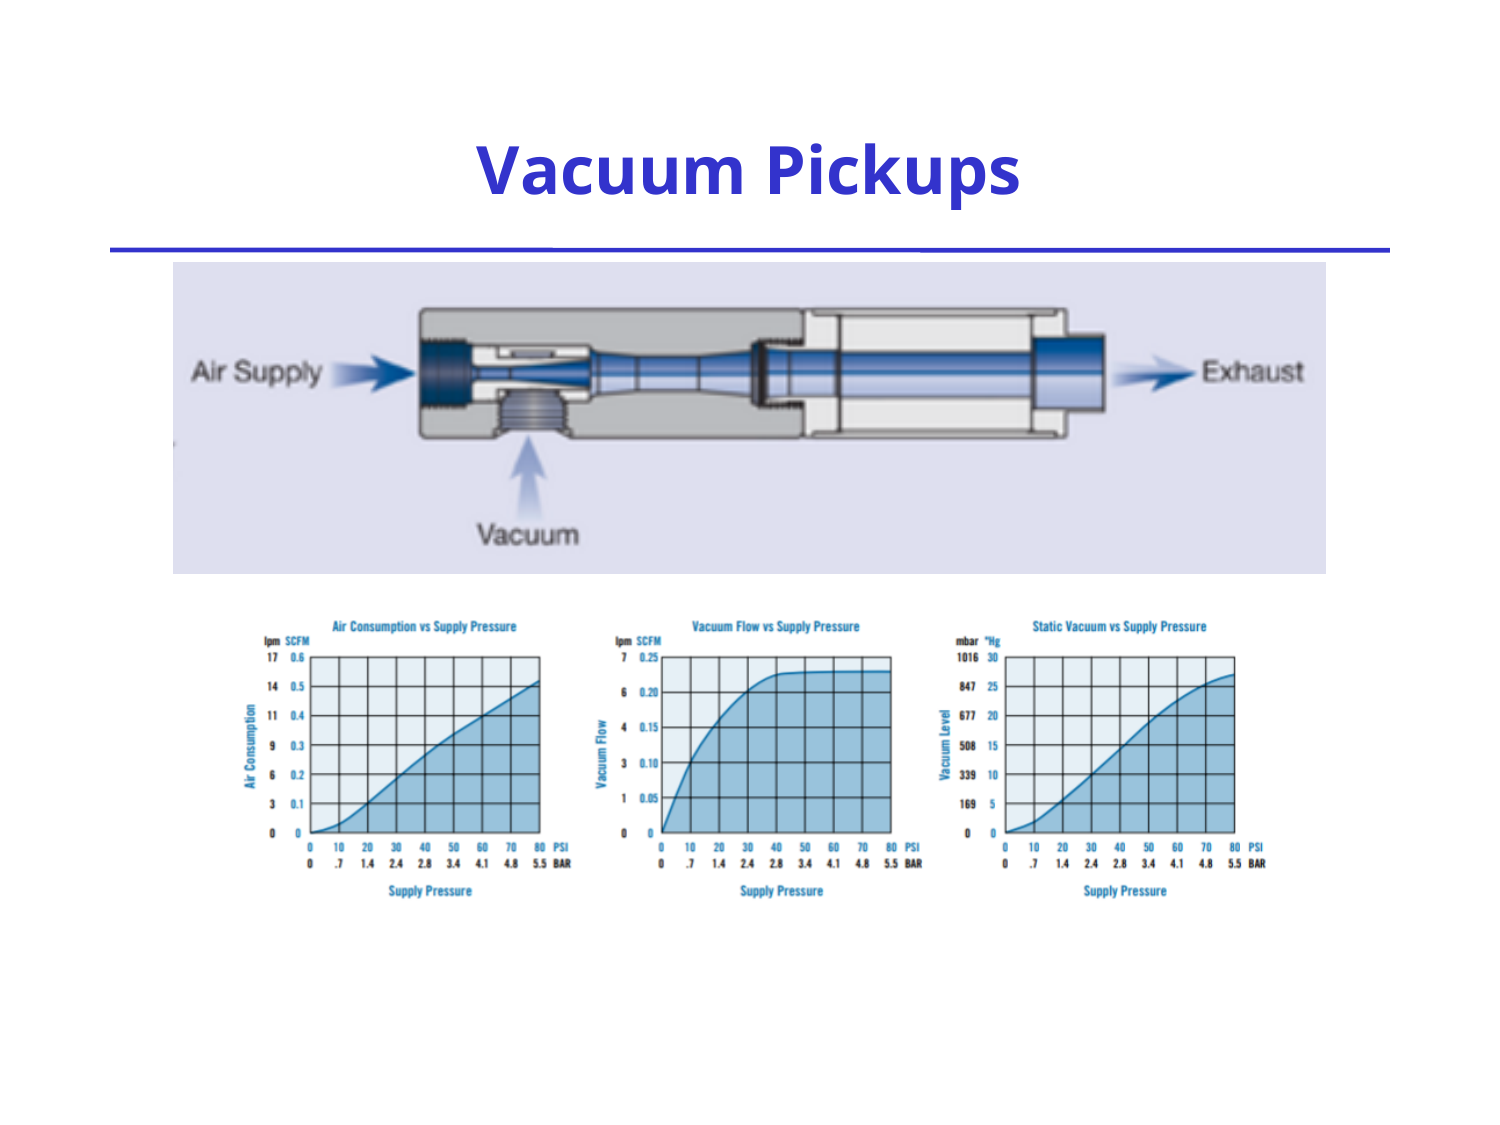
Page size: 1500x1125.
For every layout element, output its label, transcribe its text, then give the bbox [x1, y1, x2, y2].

picture [0, 0, 1500, 1125]
title Vacuum Pickups [112, 80, 1387, 256]
